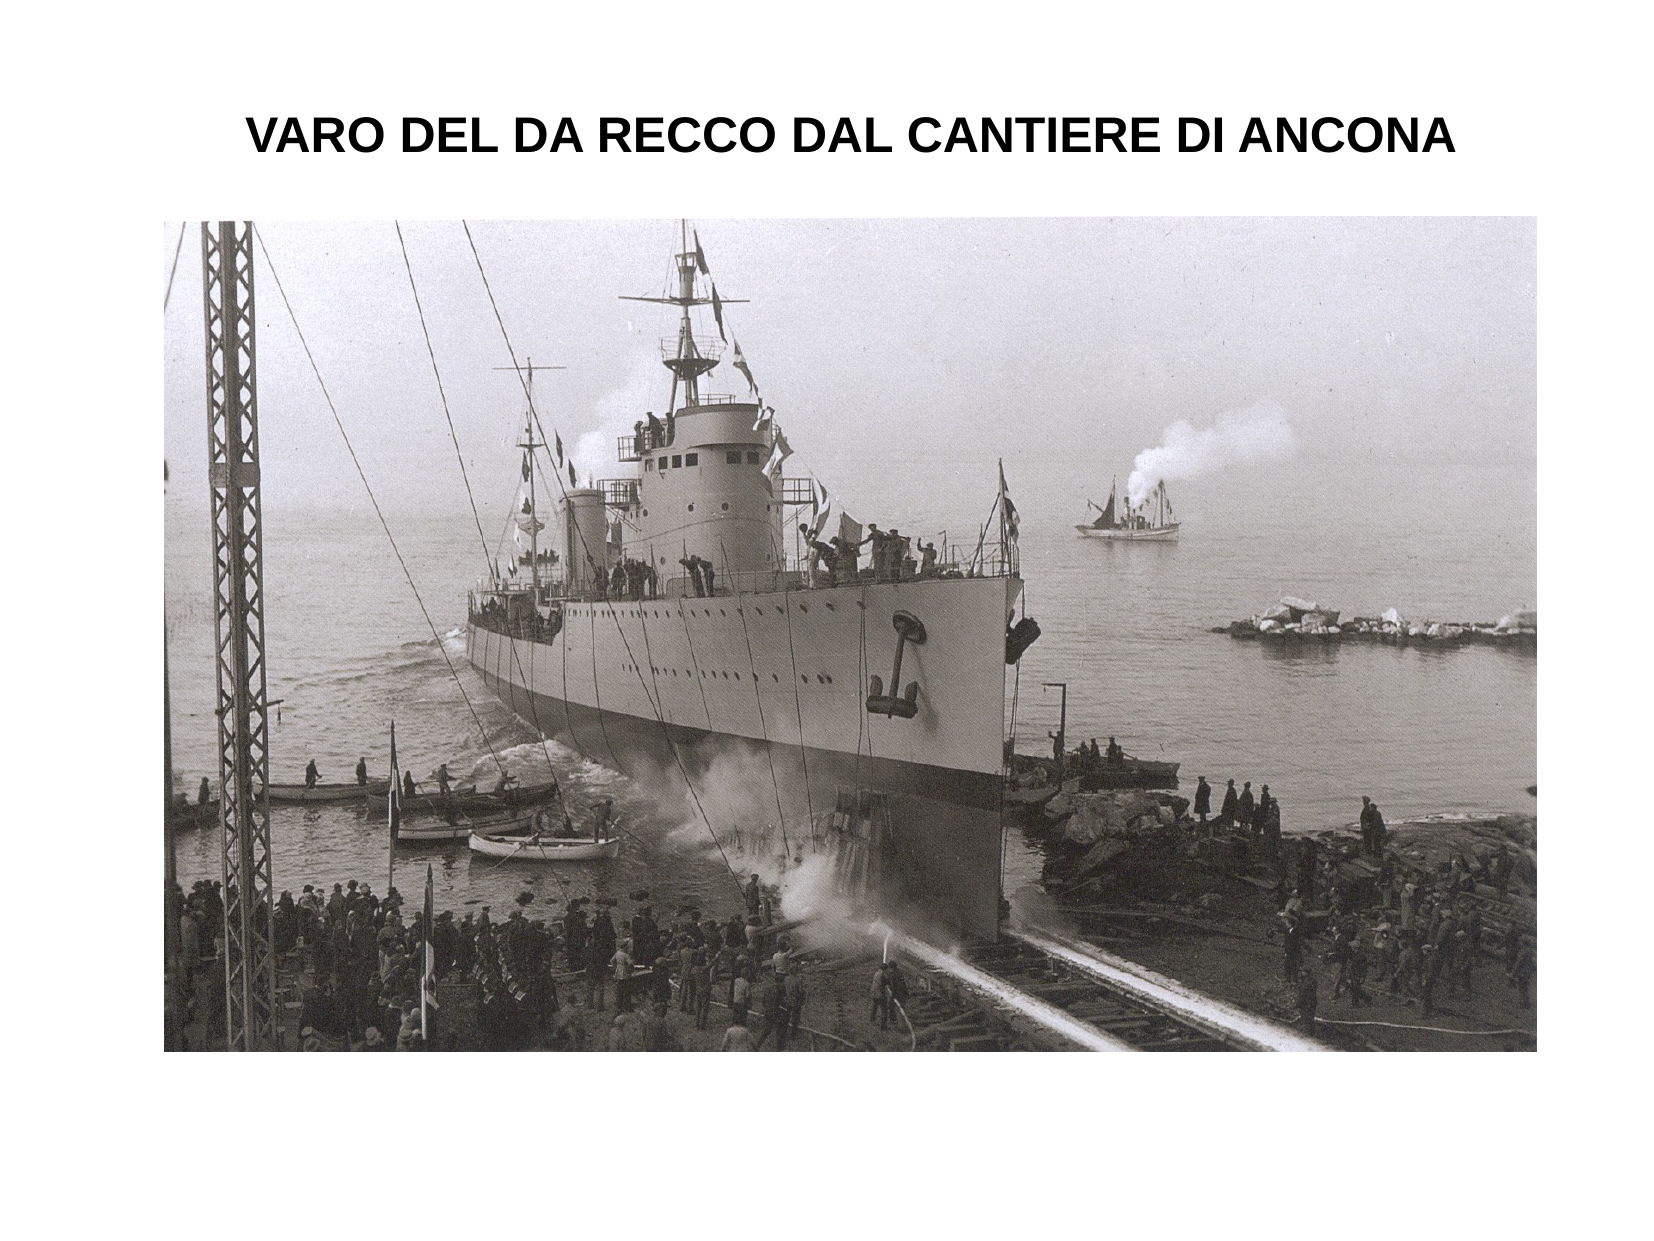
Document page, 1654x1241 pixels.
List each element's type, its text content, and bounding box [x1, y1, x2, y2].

text_box VARO DEL DA RECCO DAL CANTIERE DI ANCONA [230, 100, 1472, 171]
picture [164, 216, 1537, 1052]
